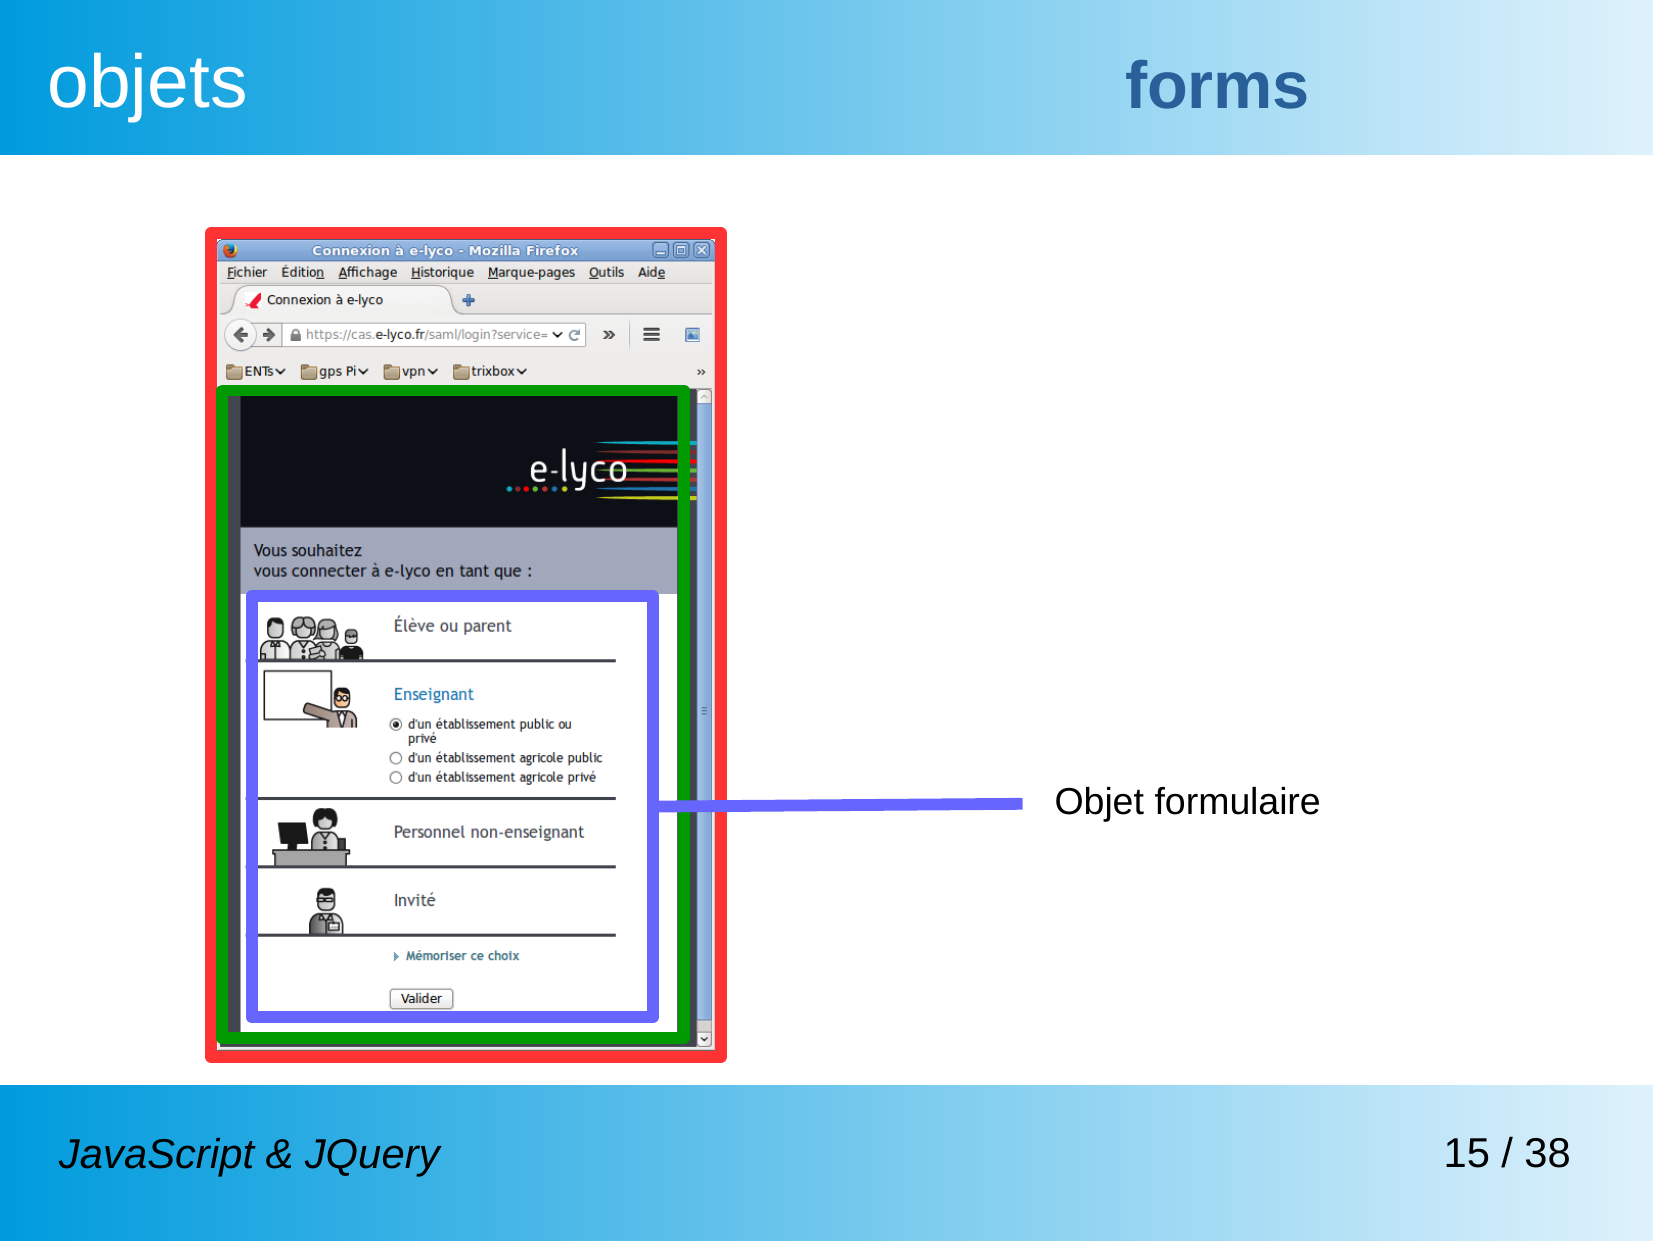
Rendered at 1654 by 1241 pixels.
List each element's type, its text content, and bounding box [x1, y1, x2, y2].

title objets [47, 28, 1536, 134]
text_box forms [1110, 40, 1583, 130]
picture [258, 602, 647, 1011]
text_box Objet formulaire [1039, 772, 1337, 830]
picture [216, 813, 716, 1051]
picture [216, 239, 716, 800]
picture [228, 396, 678, 1032]
